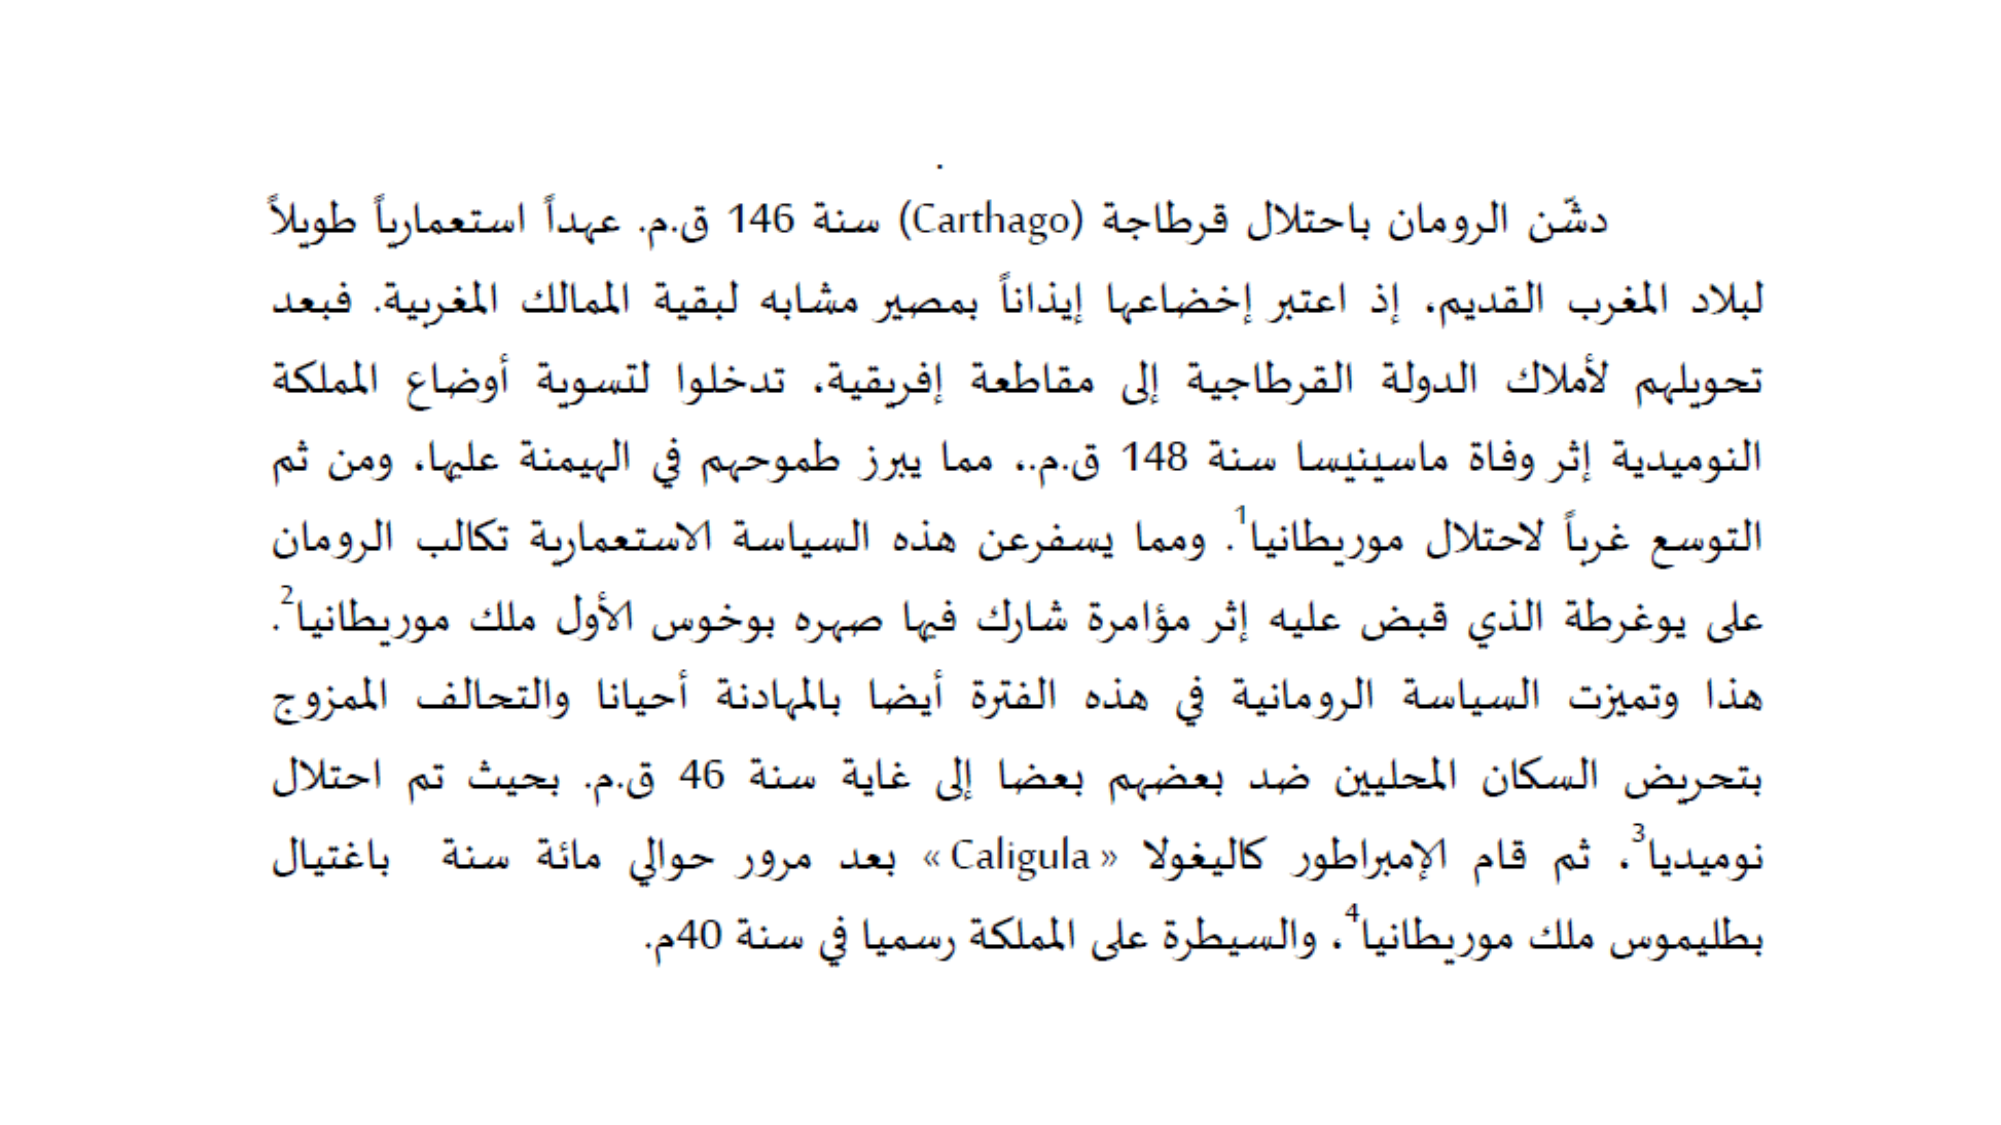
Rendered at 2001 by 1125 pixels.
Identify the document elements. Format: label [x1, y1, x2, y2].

picture [173, 157, 1852, 980]
